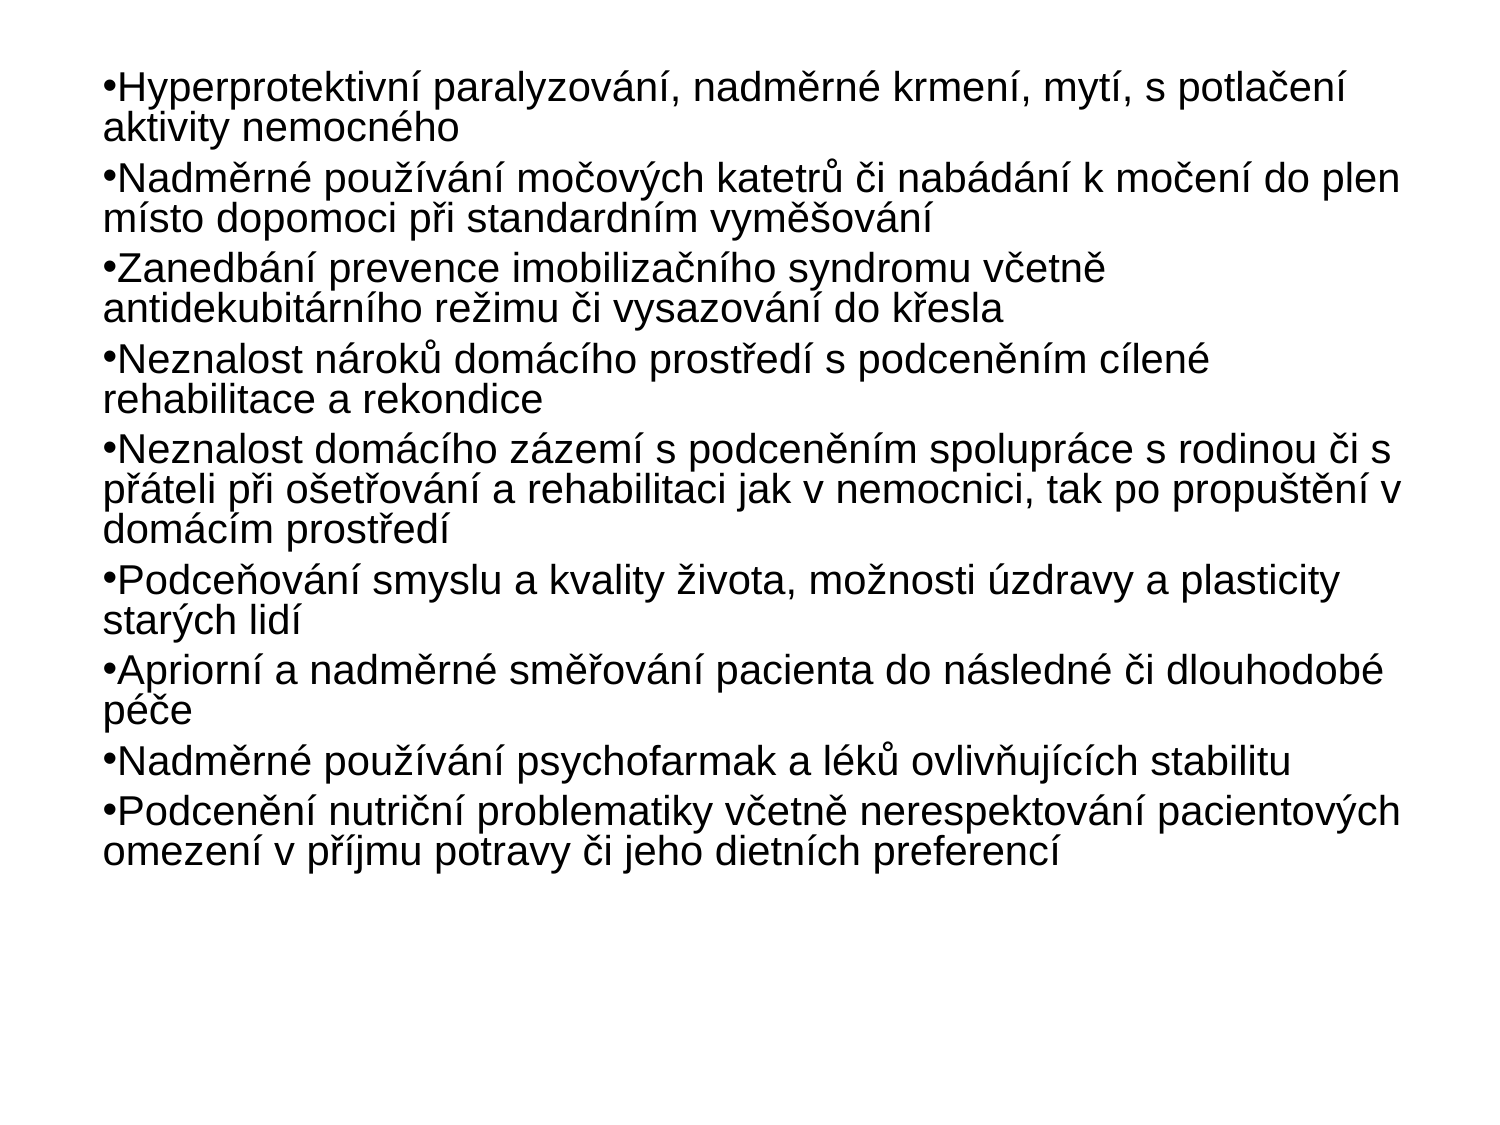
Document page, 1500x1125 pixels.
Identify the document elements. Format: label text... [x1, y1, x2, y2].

list Hyperprotektivní paralyzování, nadměrné krmení, mytí, s potlačení aktivity nemocného Nadměrné používání močových katetrů či nabádání k močení do plen místo dopomoci při standardním vyměšování Zanedbání prevence imobilizačního syndromu včetně antidekubitárního režimu či vysazování do křesla Neznalost nároků domácího prostředí s podceněním cílené rehabilitace a rekondice Neznalost domácího zázemí s podceněním spolupráce s rodinou či s přáteli při ošetřování a rehabilitaci jak v nemocnici, tak po propuštění v domácím prostředí Podceňování smyslu a kvality života, možnosti úzdravy a plasticity starých lidí Apriorní a nadměrné směřování pacienta do následné či dlouhodobé péče Nadměrné používání psychofarmak a léků ovlivňujících stabilitu Podcenění nutriční problematiky včetně nerespektování pacientových omezení v příjmu potravy či jeho dietních preferencí [87, 62, 1438, 1018]
